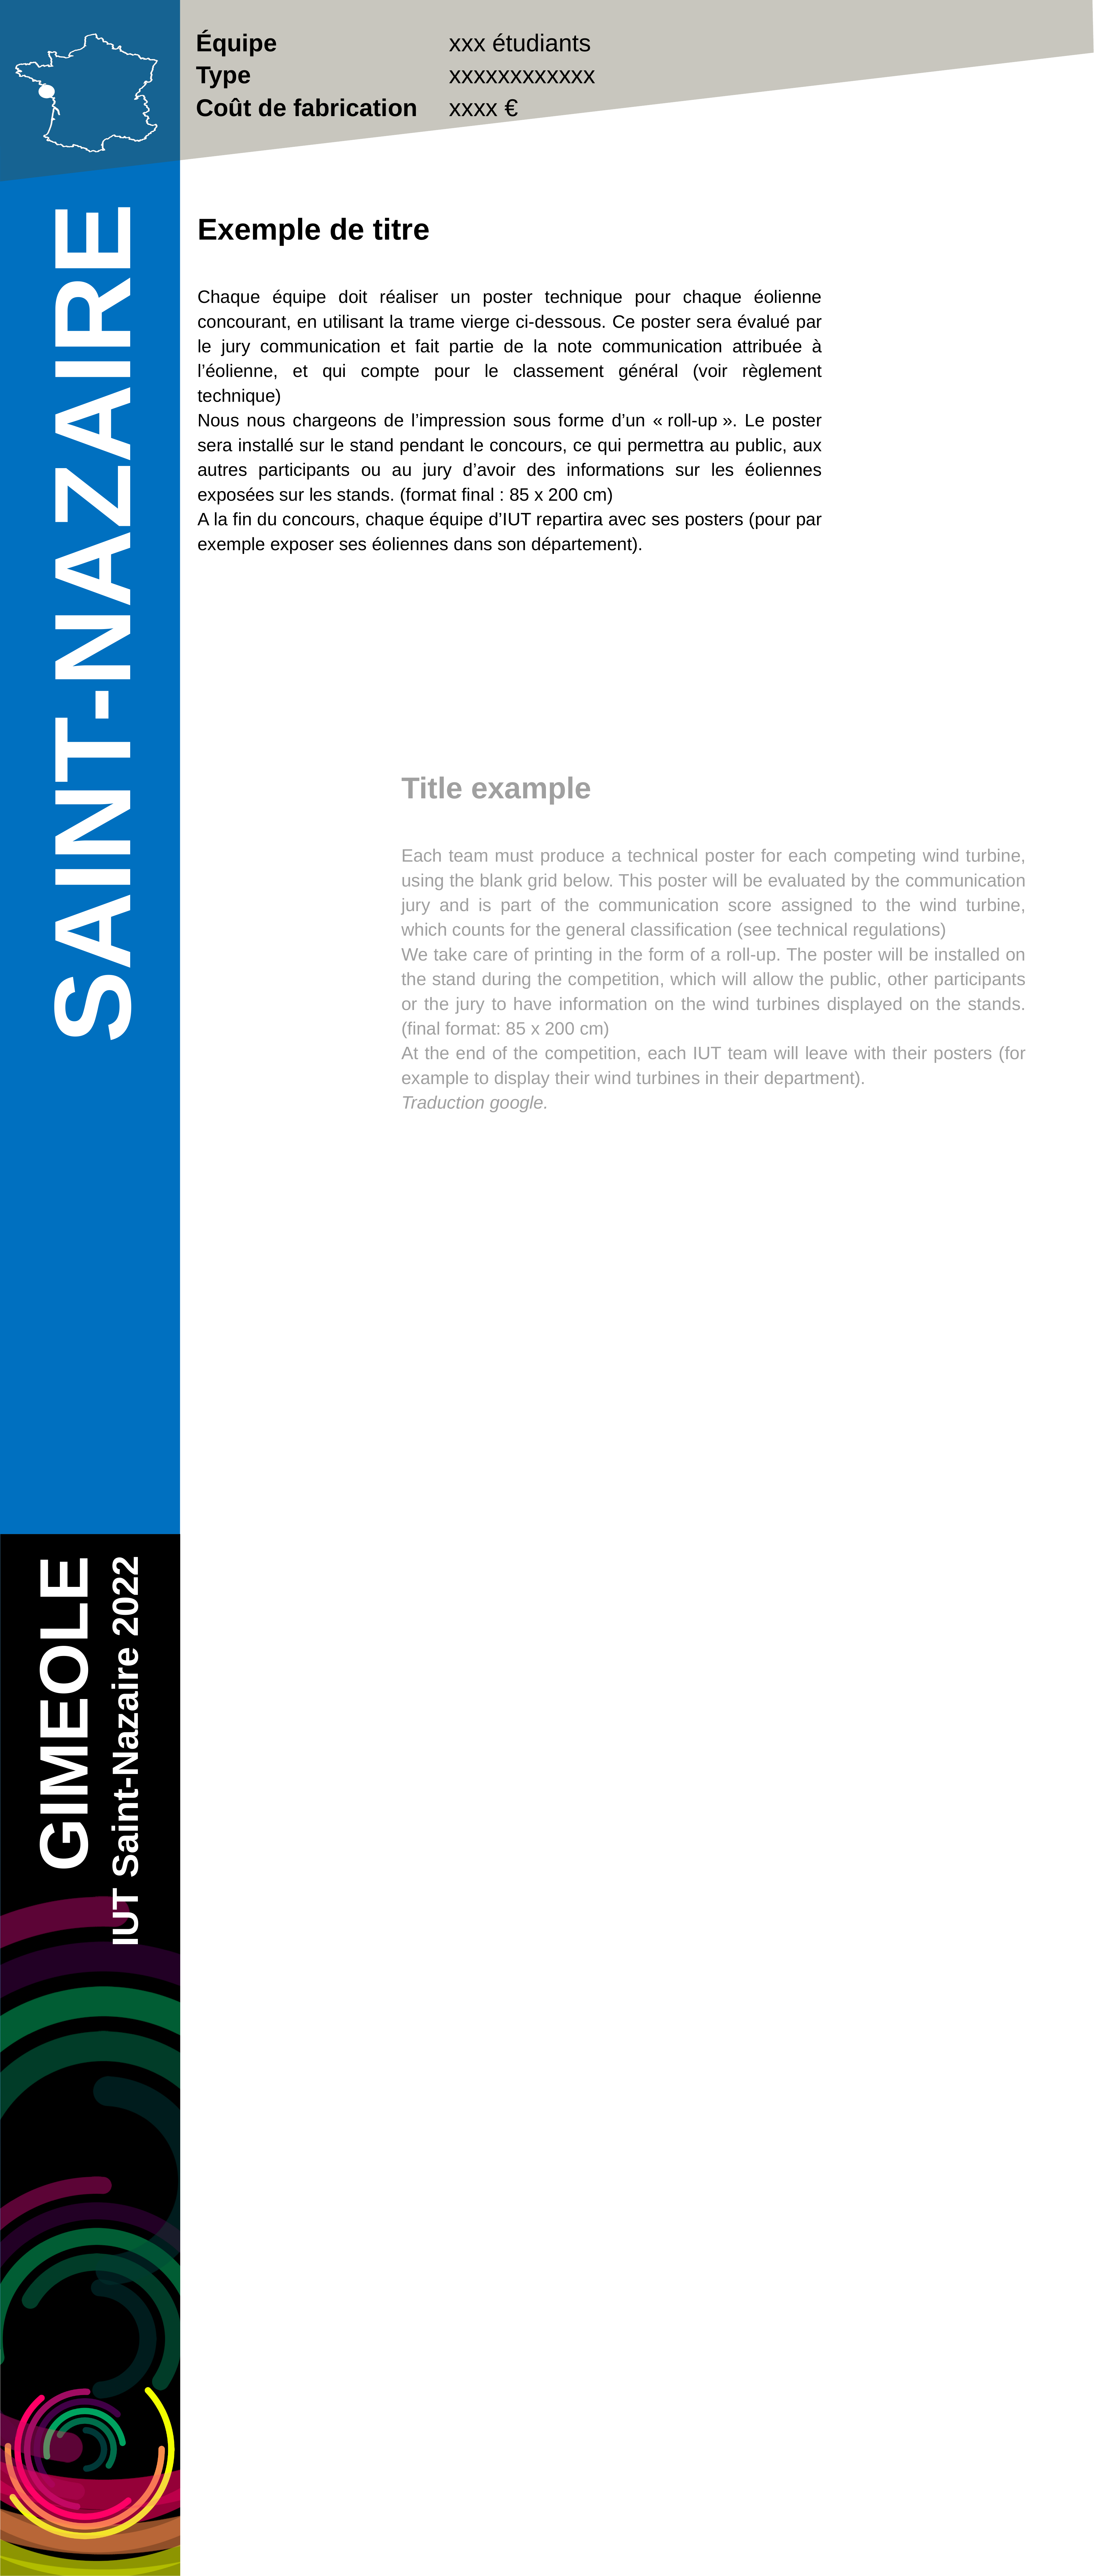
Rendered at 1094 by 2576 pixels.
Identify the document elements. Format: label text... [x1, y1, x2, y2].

text_box GIMEOLE IUT Saint-Nazaire 2022 [17, 1551, 177, 2011]
table_header Équipe [192, 27, 445, 59]
table_cell Coût de fabrication [192, 92, 445, 138]
text_box Title example Each team must produce a technical poster for each competing wind turbine, using the blank grid below. This poster will be evaluated by the communication jury and is part of the communication score assigned to the wind turbine, which counts for the general classification (see technical regulations) We take care of printing in the form of a roll-up. The poster will be installed on the stand during the competition, which will allow the public, other participants or the jury to have information on the wind turbines displayed on the stands. (final format: 85 x 200 cm) At the end of the competition, each IUT team will leave with their posters (for example to display their wind turbines in their department). Traduction google. [397, 766, 1031, 1209]
table_header xxx étudiants [445, 27, 628, 59]
picture [15, 33, 158, 152]
table_cell Type [192, 59, 445, 92]
text_box [0, 0, 1094, 198]
text_box SAINT-NAZAIRE [0, 198, 180, 1534]
table_cell xxxxxxxxxxxx [445, 59, 628, 92]
table_cell xxxx € [445, 92, 628, 138]
text_box Exemple de titre Chaque équipe doit réaliser un poster technique pour chaque éolienne concourant, en utilisant la trame vierge ci-dessous. Ce poster sera évalué par le jury communication et fait partie de la note communication attribuée à l’éolienne, et qui compte pour le classement général (voir règlement technique) Nous nous chargeons de l’impression sous forme d’un « roll-up ». Le poster sera installé sur le stand pendant le concours, ce qui permettra au public, aux autres participants ou au jury d’avoir des informations sur les éoliennes exposées sur les stands. (format final : 85 x 200 cm) A la fin du concours, chaque équipe d’IUT repartira avec ses posters (pour par exemple exposer ses éoliennes dans son département). [193, 207, 827, 651]
picture [0, 1534, 180, 2576]
